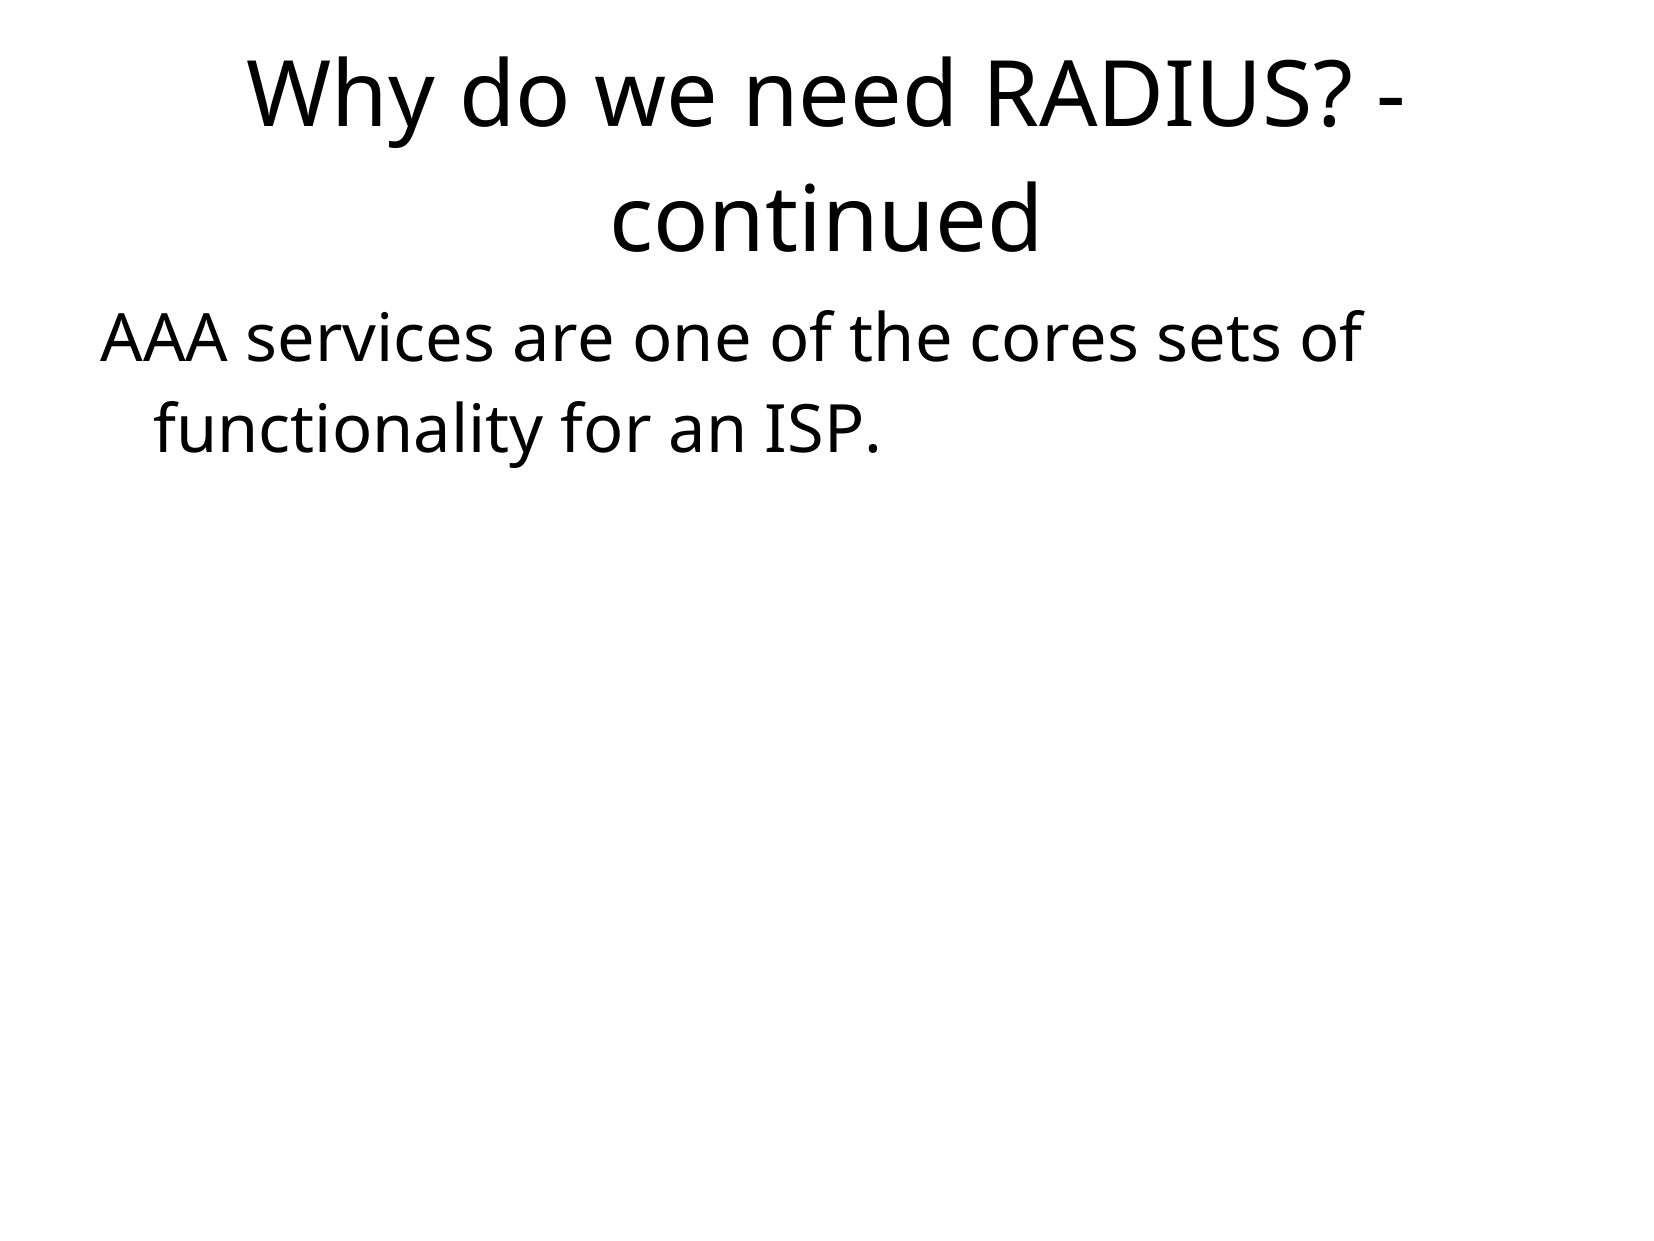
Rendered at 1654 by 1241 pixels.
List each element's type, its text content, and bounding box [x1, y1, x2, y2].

title Why do we need RADIUS? - continued [82, 42, 1571, 264]
list AAA services are one of the cores sets of functionality for an ISP. [82, 290, 1571, 1109]
